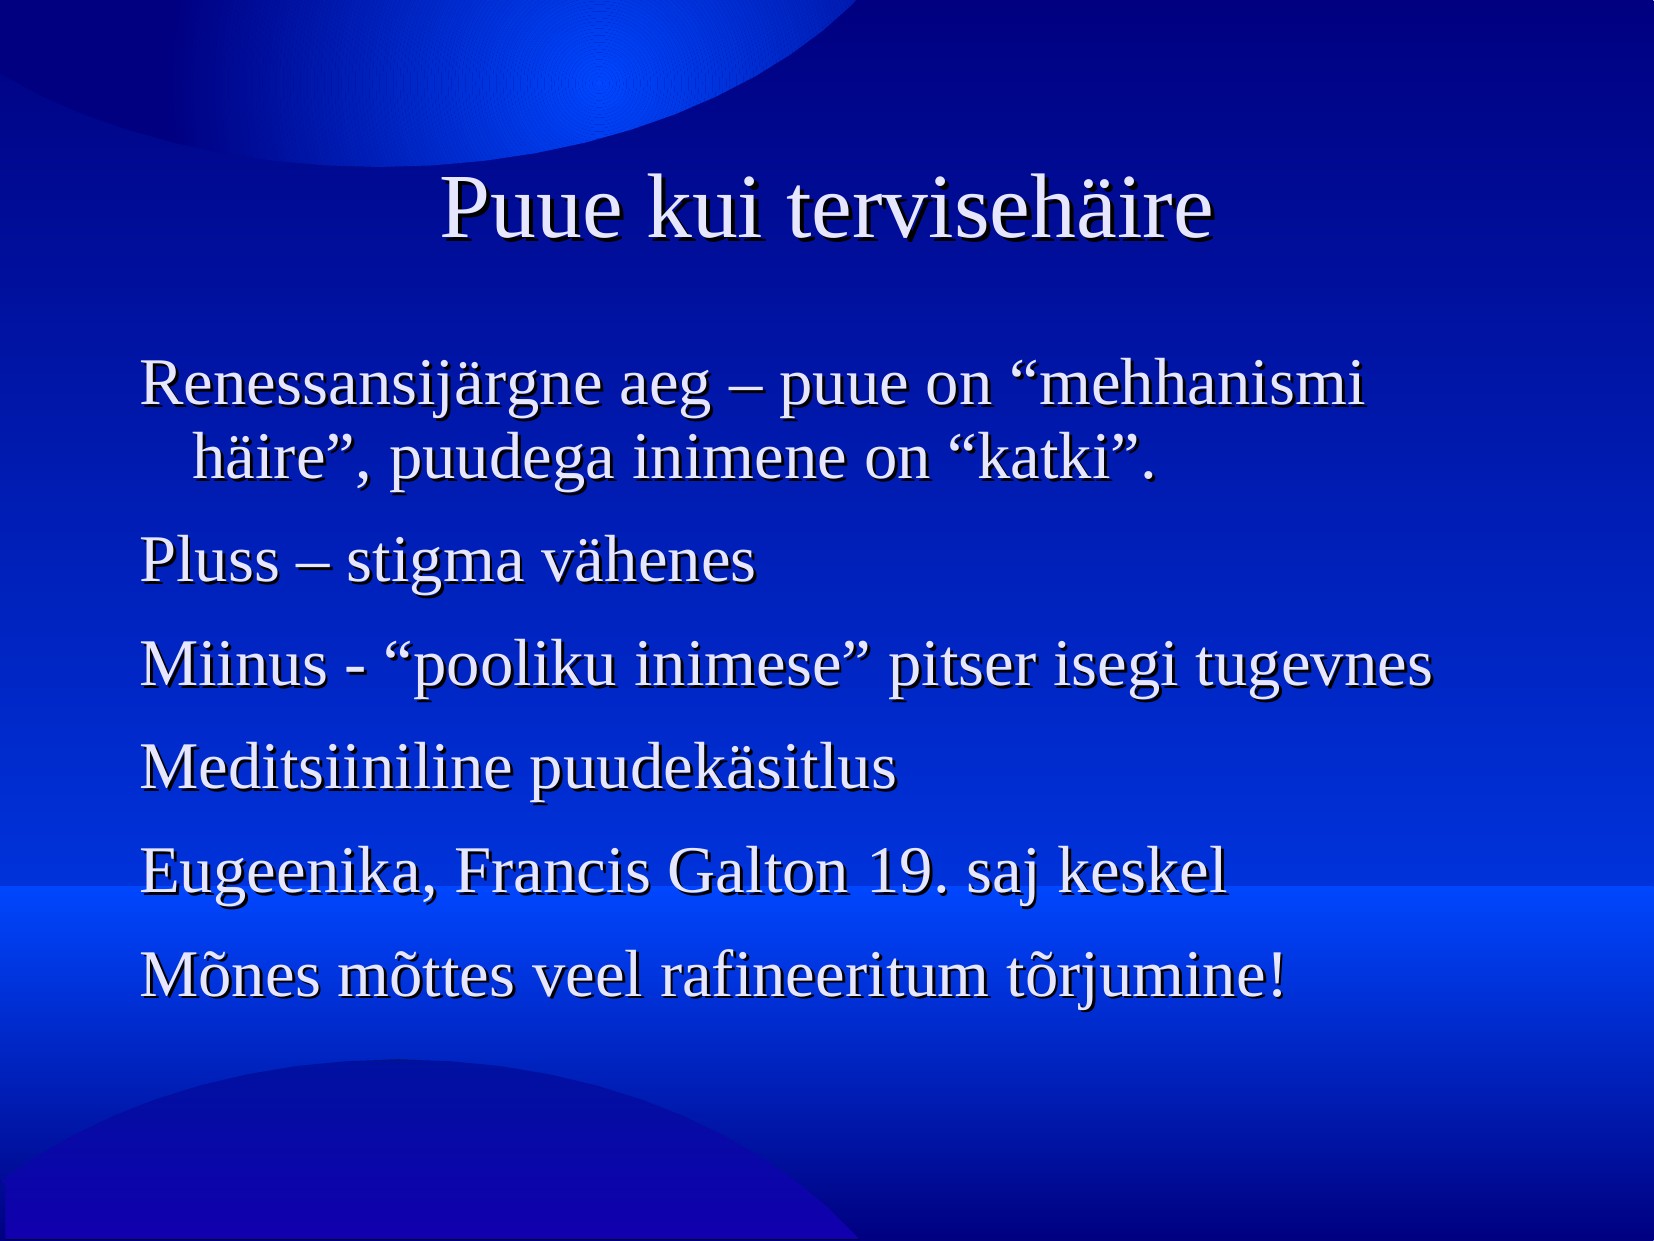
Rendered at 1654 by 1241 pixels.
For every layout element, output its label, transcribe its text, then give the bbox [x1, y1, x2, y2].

title Puue kui tervisehäire [121, 102, 1534, 311]
list Renessansijärgne aeg – puue on “mehhanismi häire”, puudega inimene on “katki”. Pluss – stigma vähenes Miinus - “pooliku inimese” pitser isegi tugevnes Meditsiiniline puudekäsitlus Eugeenika, Francis Galton 19. saj keskel Mõnes mõttes veel rafineeritum tõrjumine! [121, 344, 1534, 1127]
